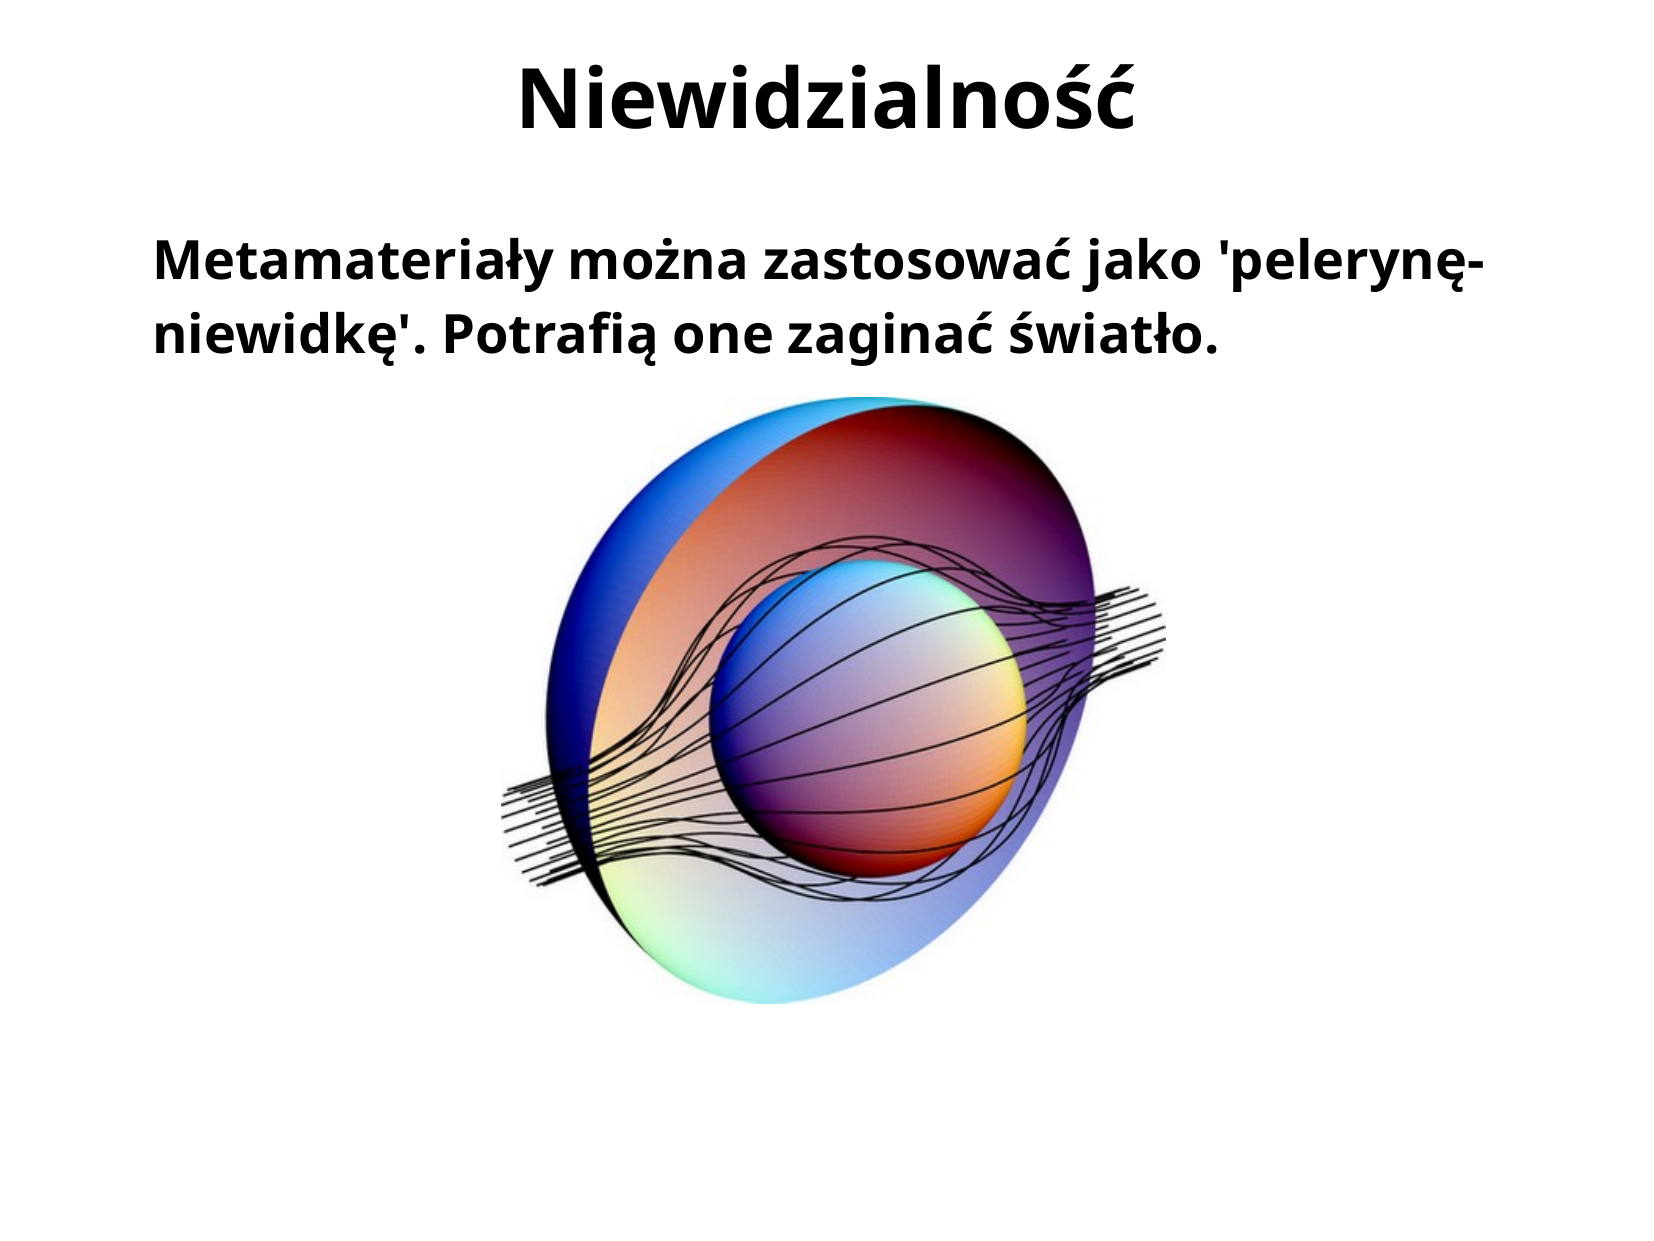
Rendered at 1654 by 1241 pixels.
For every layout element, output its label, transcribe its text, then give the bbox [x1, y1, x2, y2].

title Niewidzialność [82, 43, 1571, 263]
picture [501, 397, 1166, 1004]
text_box Metamateriały można zastosować jako 'pelerynę-niewidkę'. Potrafią one zaginać światło. [137, 213, 1536, 392]
